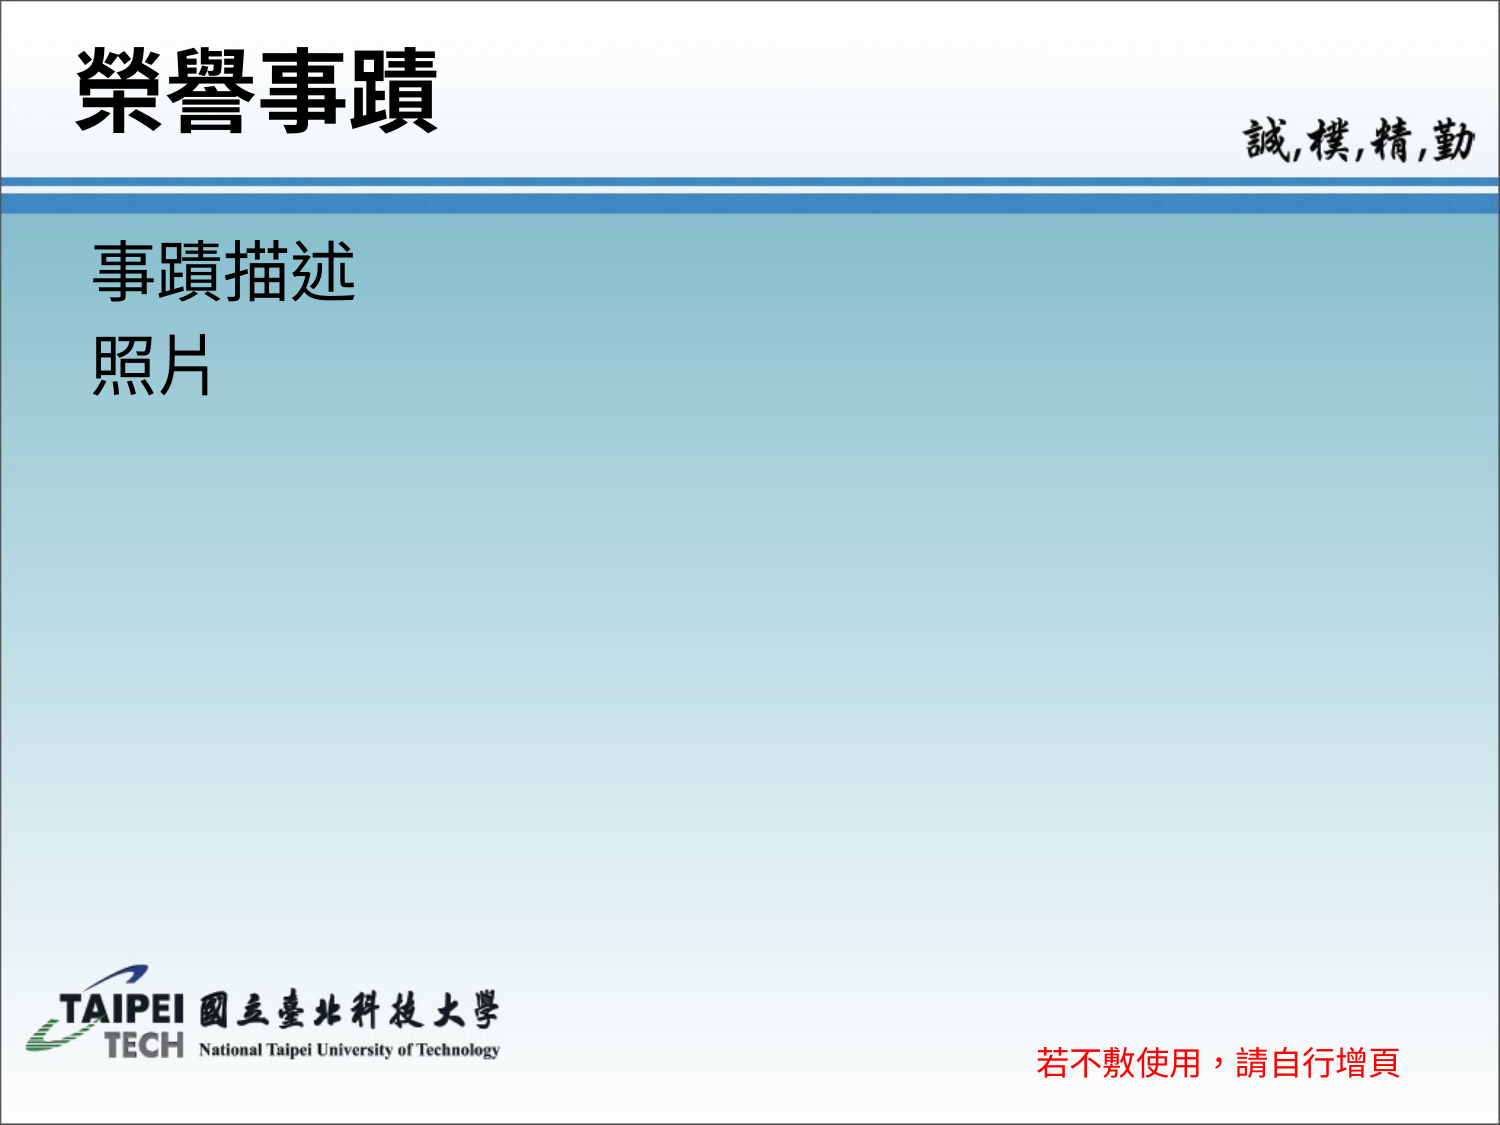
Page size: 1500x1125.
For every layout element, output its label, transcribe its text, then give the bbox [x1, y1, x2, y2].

picture [0, 0, 1500, 1125]
title 榮譽事蹟 [59, 0, 1182, 178]
text_box 若不敷使用，請自行增頁 [1021, 1034, 1471, 1090]
list 事蹟描述 照片 [75, 222, 1425, 961]
